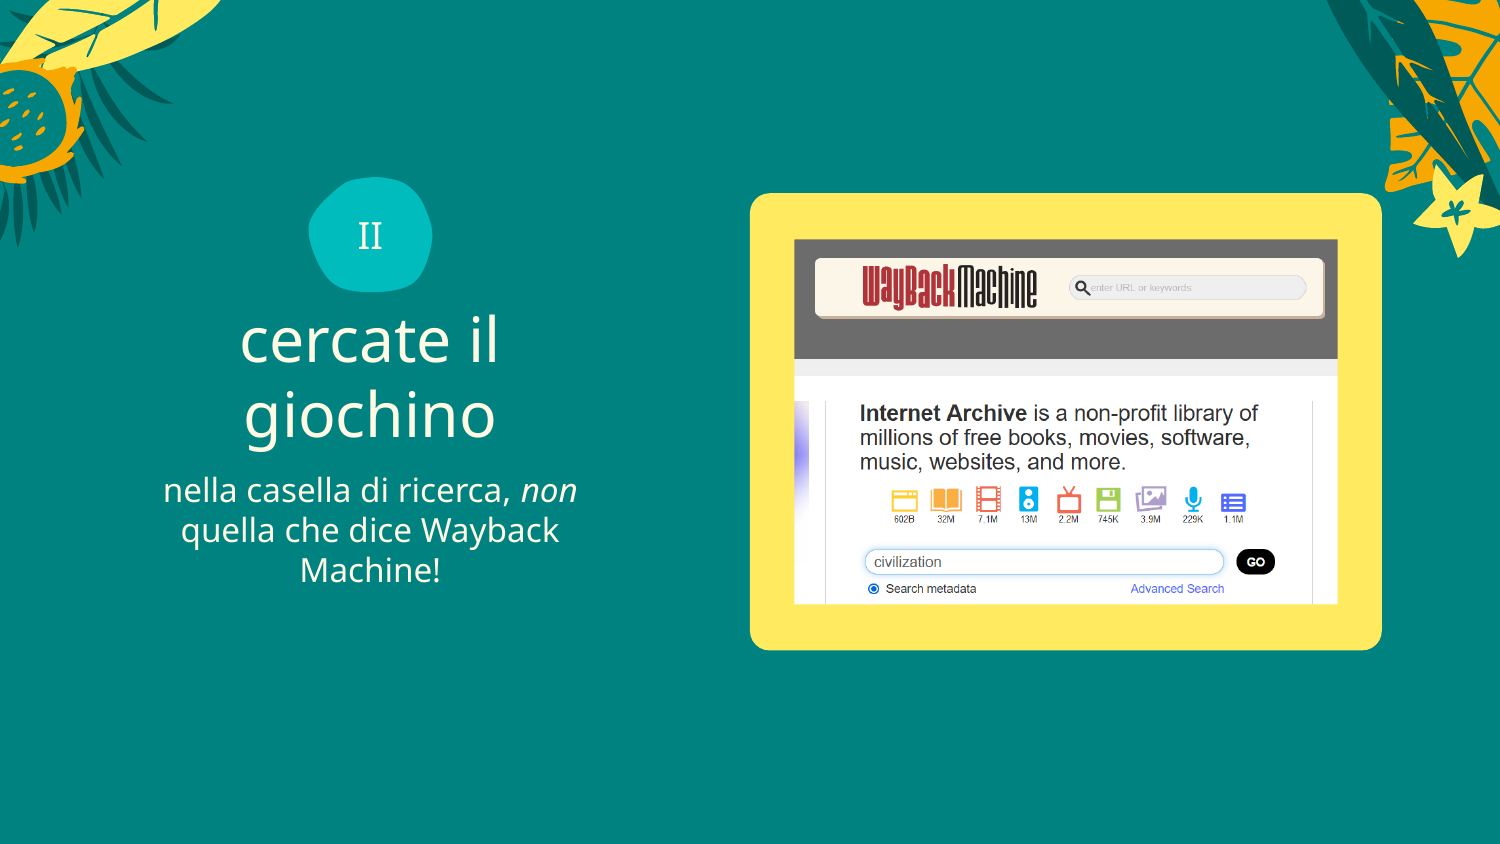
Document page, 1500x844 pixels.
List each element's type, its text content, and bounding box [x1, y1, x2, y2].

picture [795, 240, 1337, 604]
subtitle nella casella di ricerca, non quella che dice Wayback Machine! [118, 422, 623, 637]
title cercate il giochino [118, 328, 623, 422]
title II [308, 189, 433, 281]
text_box [330, 281, 416, 293]
text_box [749, 193, 1382, 651]
text_box [336, 177, 412, 189]
